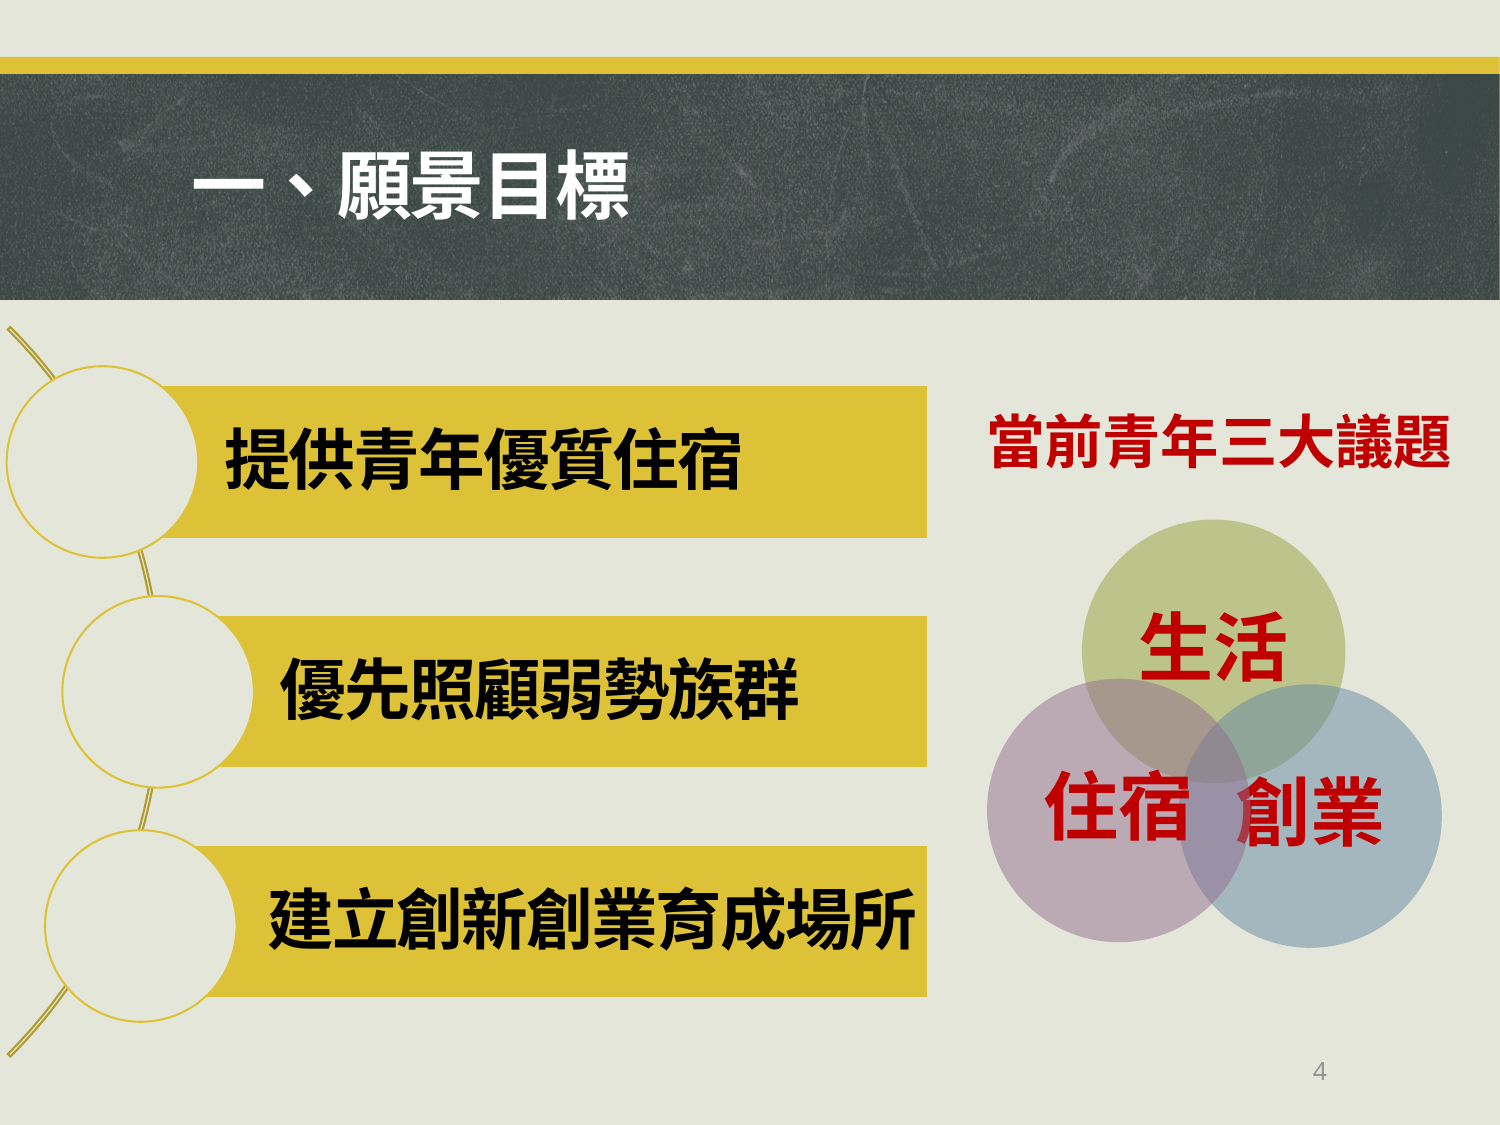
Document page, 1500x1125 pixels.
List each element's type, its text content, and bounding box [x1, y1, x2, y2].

title 一、願景目標 [0, 76, 1343, 300]
text_box 生活 [1081, 519, 1346, 721]
text_box 優先照顧弱勢族群 [217, 615, 929, 769]
text_box 建立創新創業育成場所 [194, 845, 929, 999]
text_box 創業 [1212, 684, 1442, 948]
text_box [6, 366, 199, 558]
text_box 創業 [1257, 788, 1267, 792]
picture [0, 74, 1500, 300]
text_box 提供青年優質住宿 [161, 385, 929, 539]
text_box 當前青年三大議題 [971, 397, 1468, 483]
text_box 住宿 [987, 678, 1251, 943]
text_box [45, 830, 237, 1022]
text_box [62, 596, 254, 788]
slide_number <編號> [1099, 1042, 1343, 1103]
text_box 創業 [1257, 832, 1271, 837]
